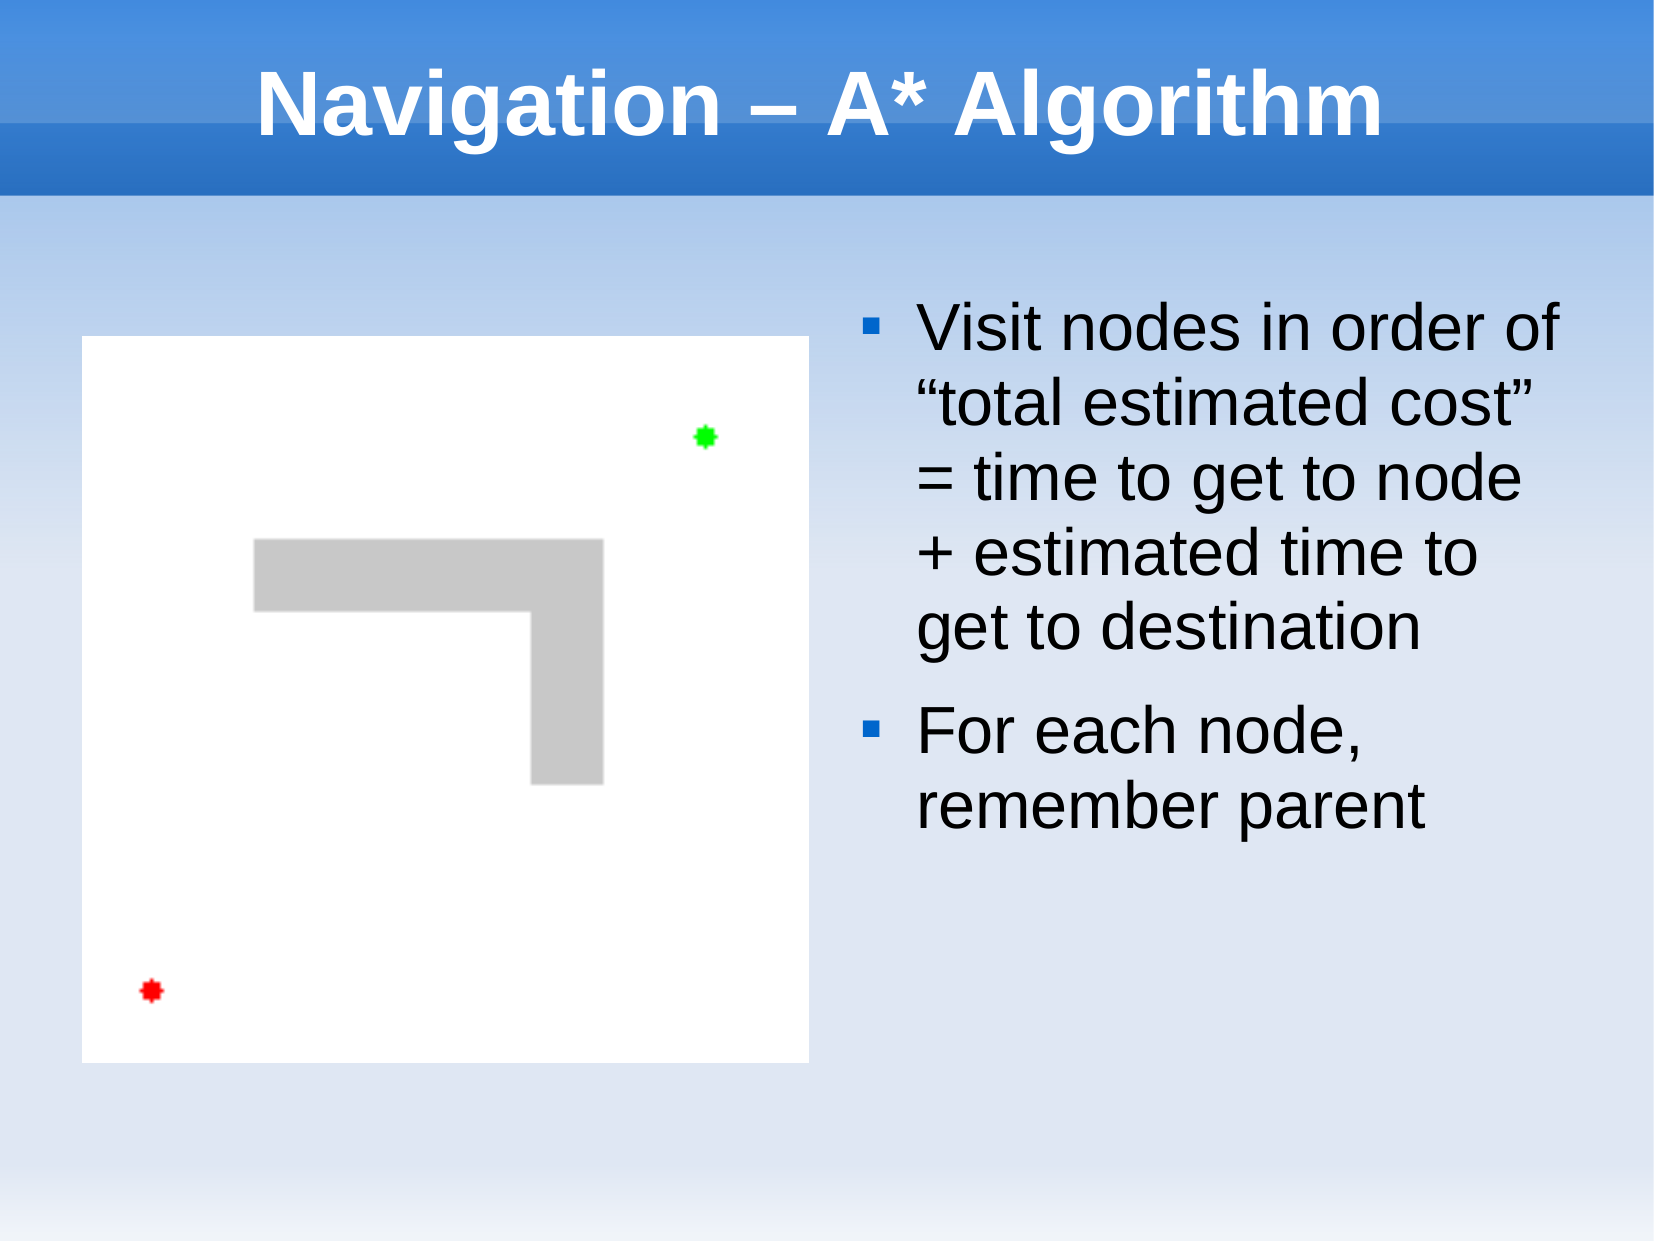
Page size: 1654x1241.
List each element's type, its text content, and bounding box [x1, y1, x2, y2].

list Visit nodes in order of “total estimated cost” = time to get to node + estimated time to get to destination For each node, remember parent [845, 290, 1572, 1109]
title Navigation – A* Algorithm [76, 0, 1565, 208]
picture [0, 0, 1654, 1241]
